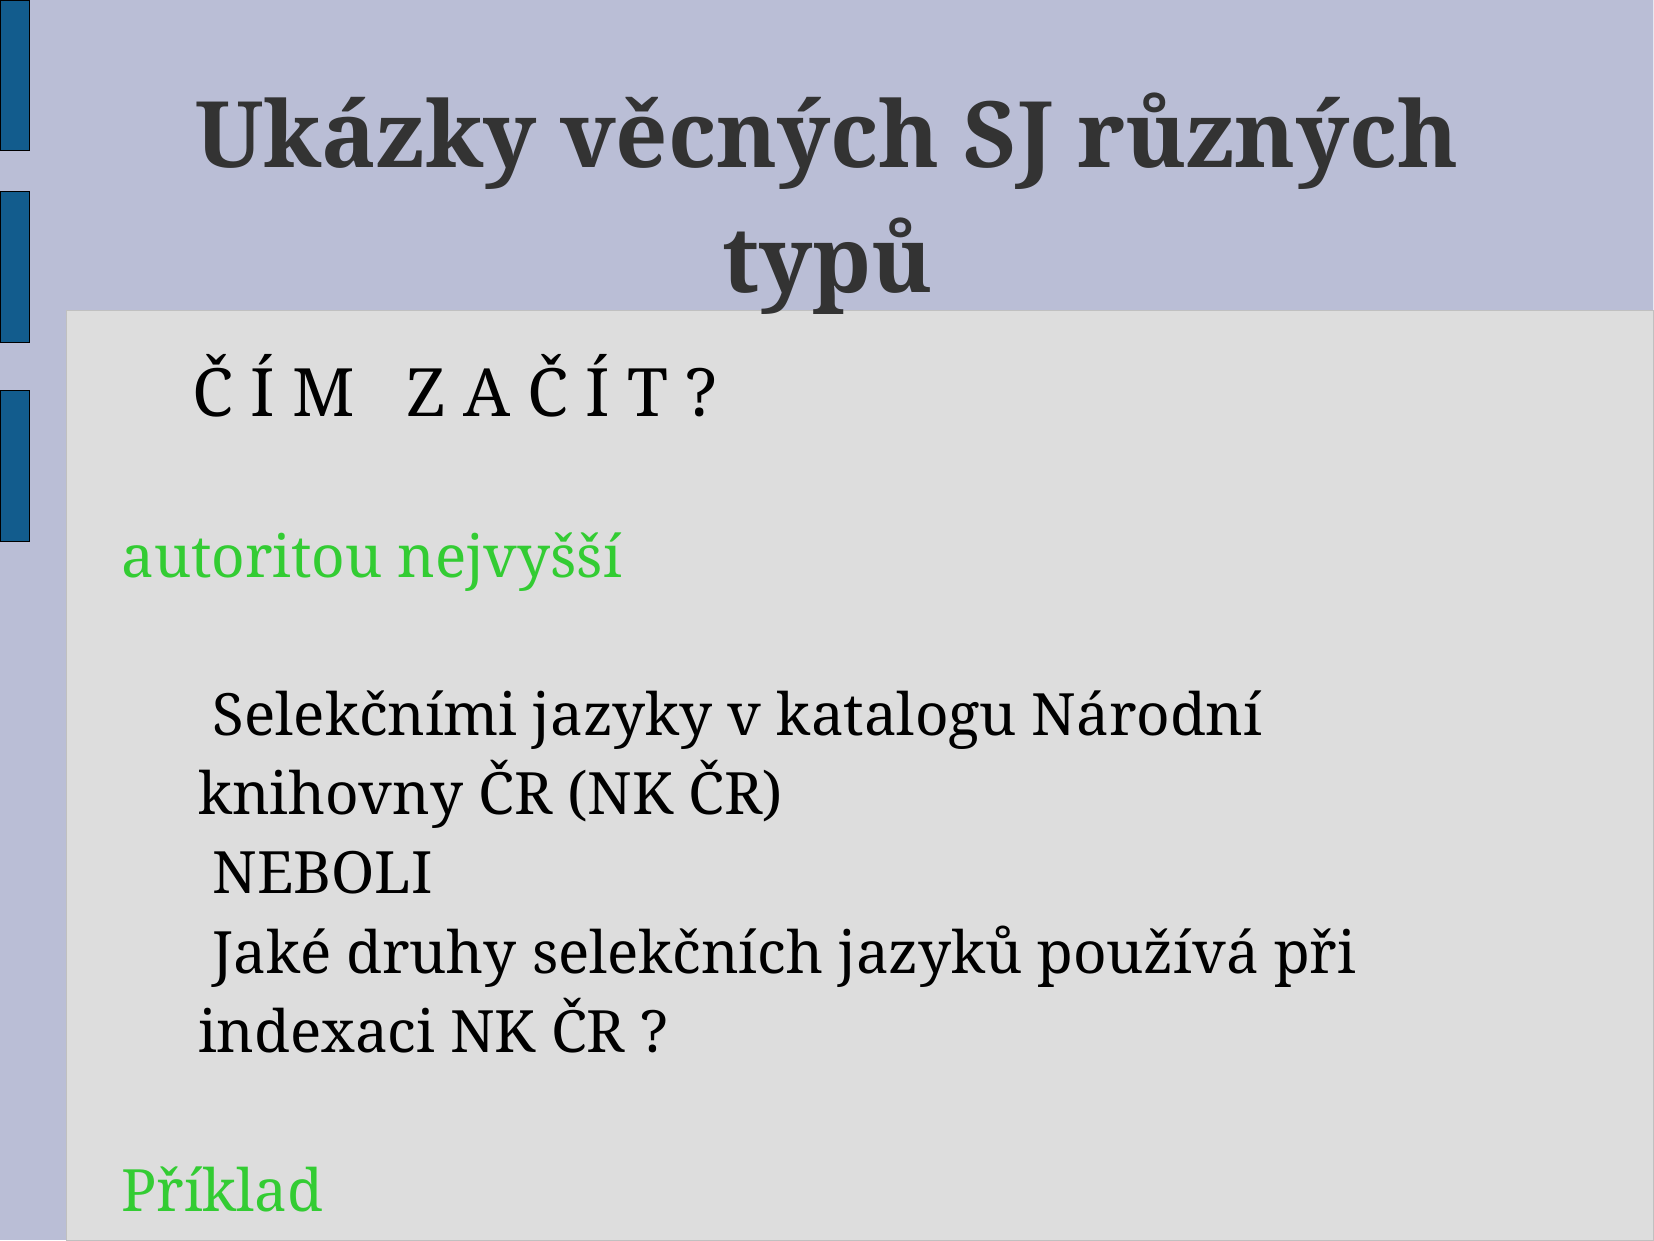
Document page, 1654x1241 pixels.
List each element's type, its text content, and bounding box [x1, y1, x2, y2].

title Ukázky věcných SJ různých typů [121, 90, 1534, 299]
list Č Í M Z A Č Í T ? autoritou nejvyšší Selekčními jazyky v katalogu Národní knihovny ČR (NK ČR) NEBOLI Jaké druhy selekčních jazyků používá při indexaci NK ČR ? Příklad Hledáme knihu o drahokamech (nerost) pomocí klíčového slova z názvu - drahokamy [121, 344, 1534, 1214]
